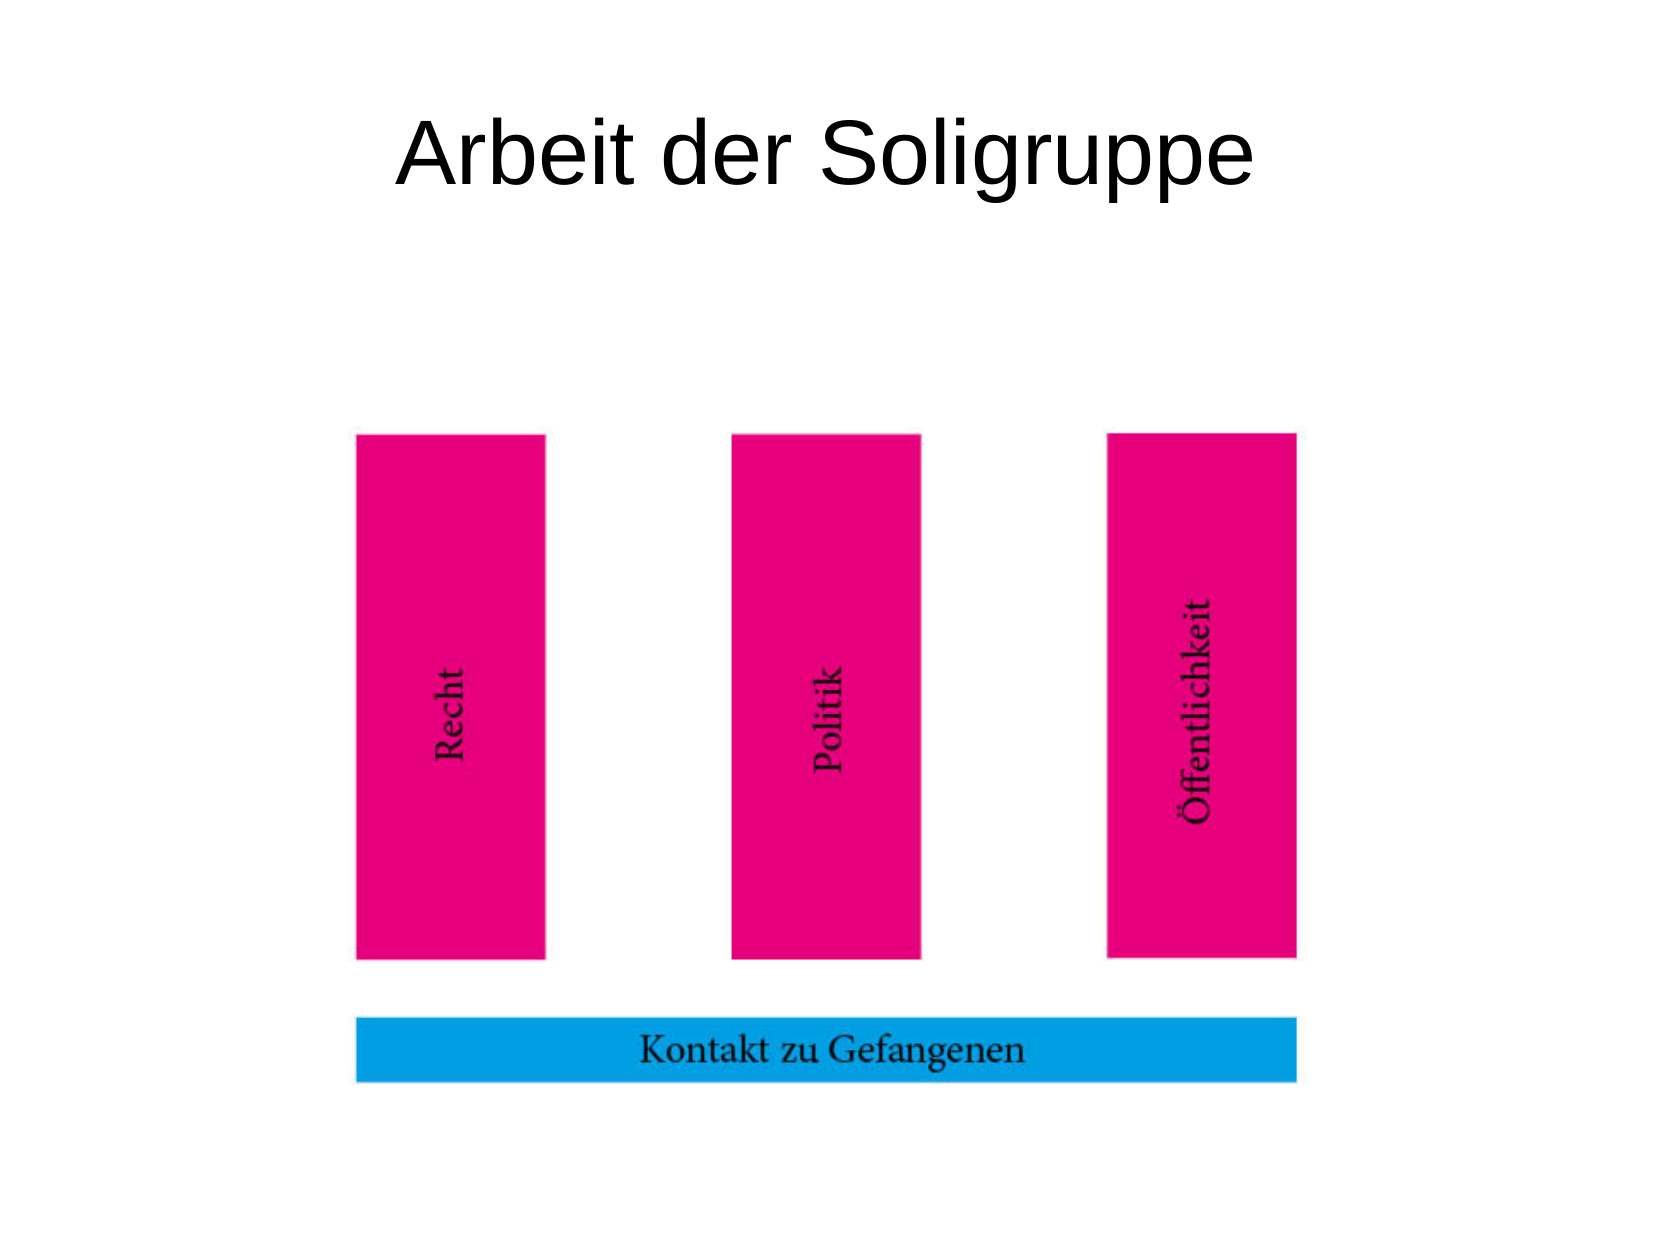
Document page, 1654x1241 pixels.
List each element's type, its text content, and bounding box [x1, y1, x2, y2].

title Arbeit der Soligruppe [82, 49, 1571, 257]
picture [88, 221, 1530, 1241]
